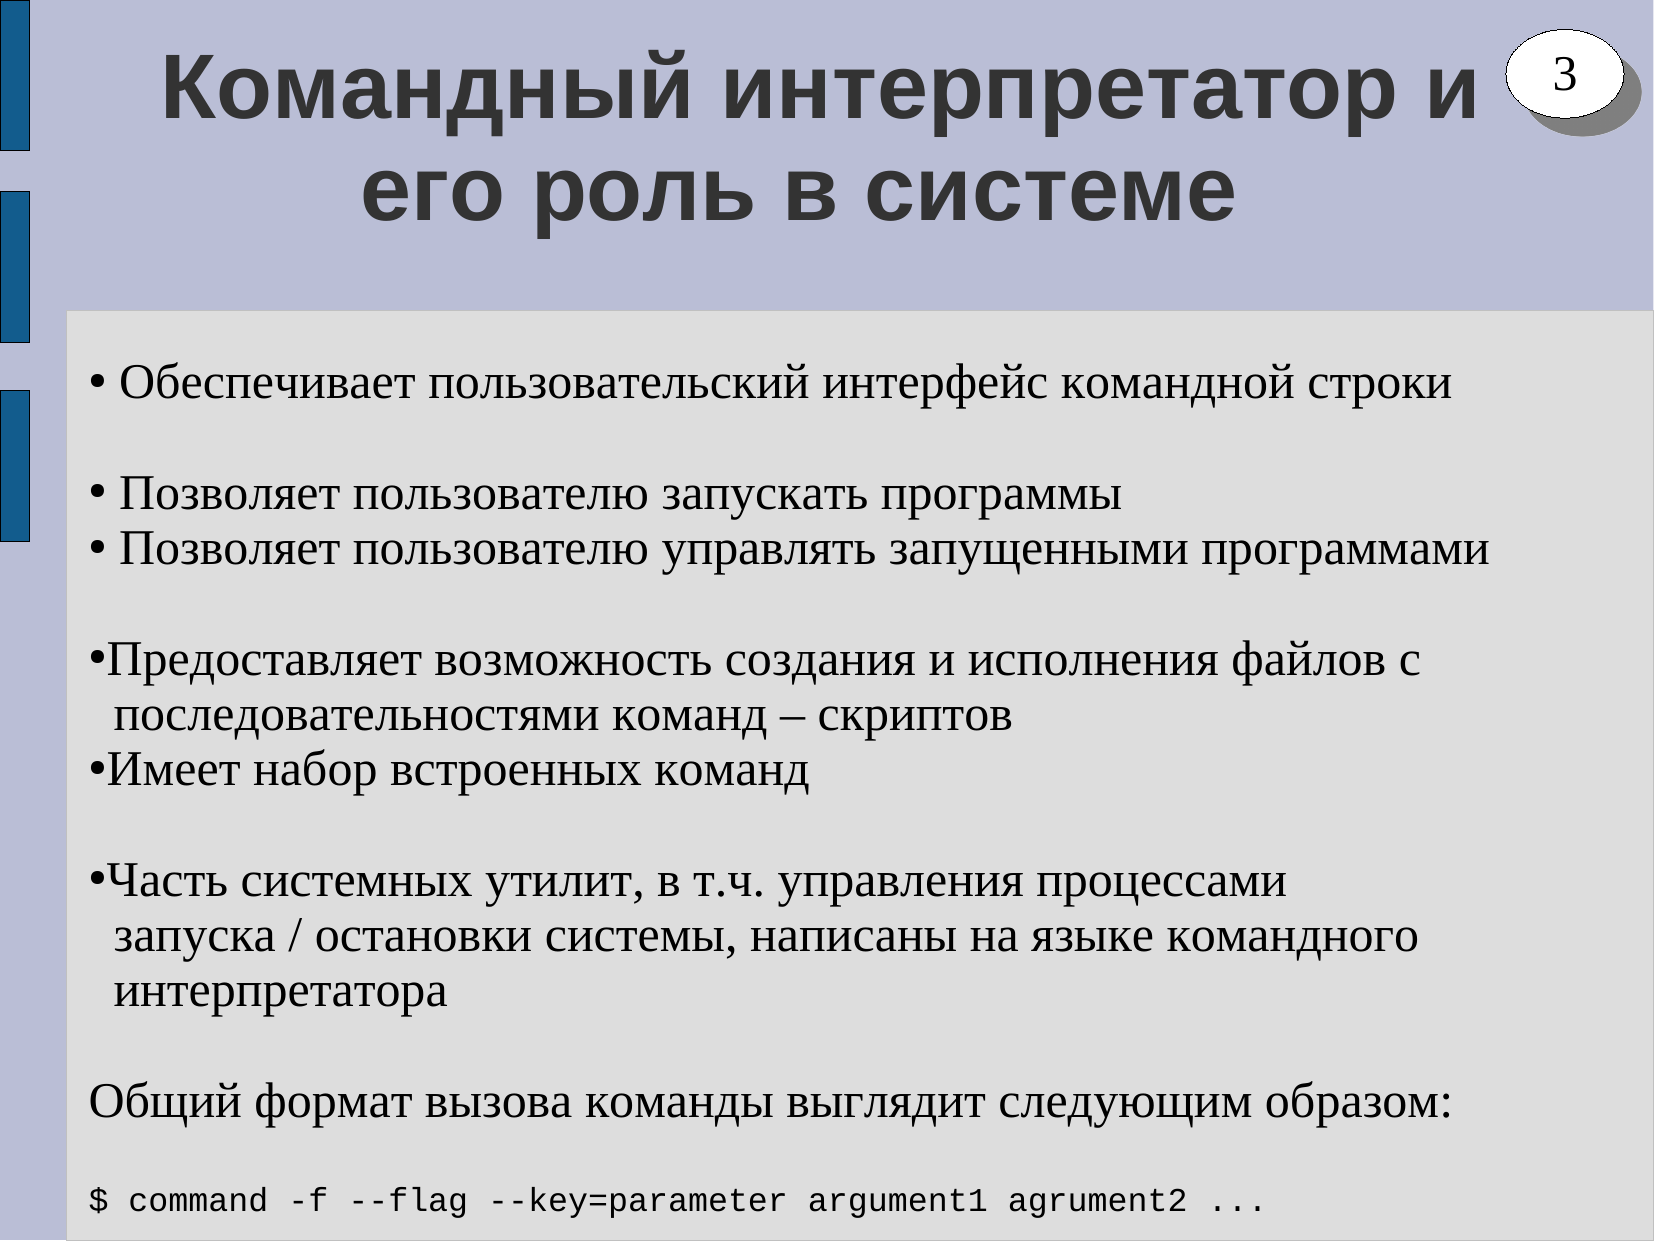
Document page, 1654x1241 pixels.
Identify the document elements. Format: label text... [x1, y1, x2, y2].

text_box Обеспечивает пользовательский интерфейс командной строки Позволяет пользователю запускать программы Позволяет пользователю управлять запущенными программами Предоставляет возможность создания и исполнения файлов с последовательностями команд – скриптов Имеет набор встроенных команд Часть системных утилит, в т.ч. управления процессами запуска / остановки системы, написаны на языке командного интерпретатора Общий формат вызова команды выглядит следующим образом: $ command -f --flag --key=parameter argument1 agrument2 ... [88, 354, 1565, 1222]
text_box 3 [1505, 29, 1625, 119]
title Командный интерпретатор и его роль в системе [93, 29, 1506, 349]
